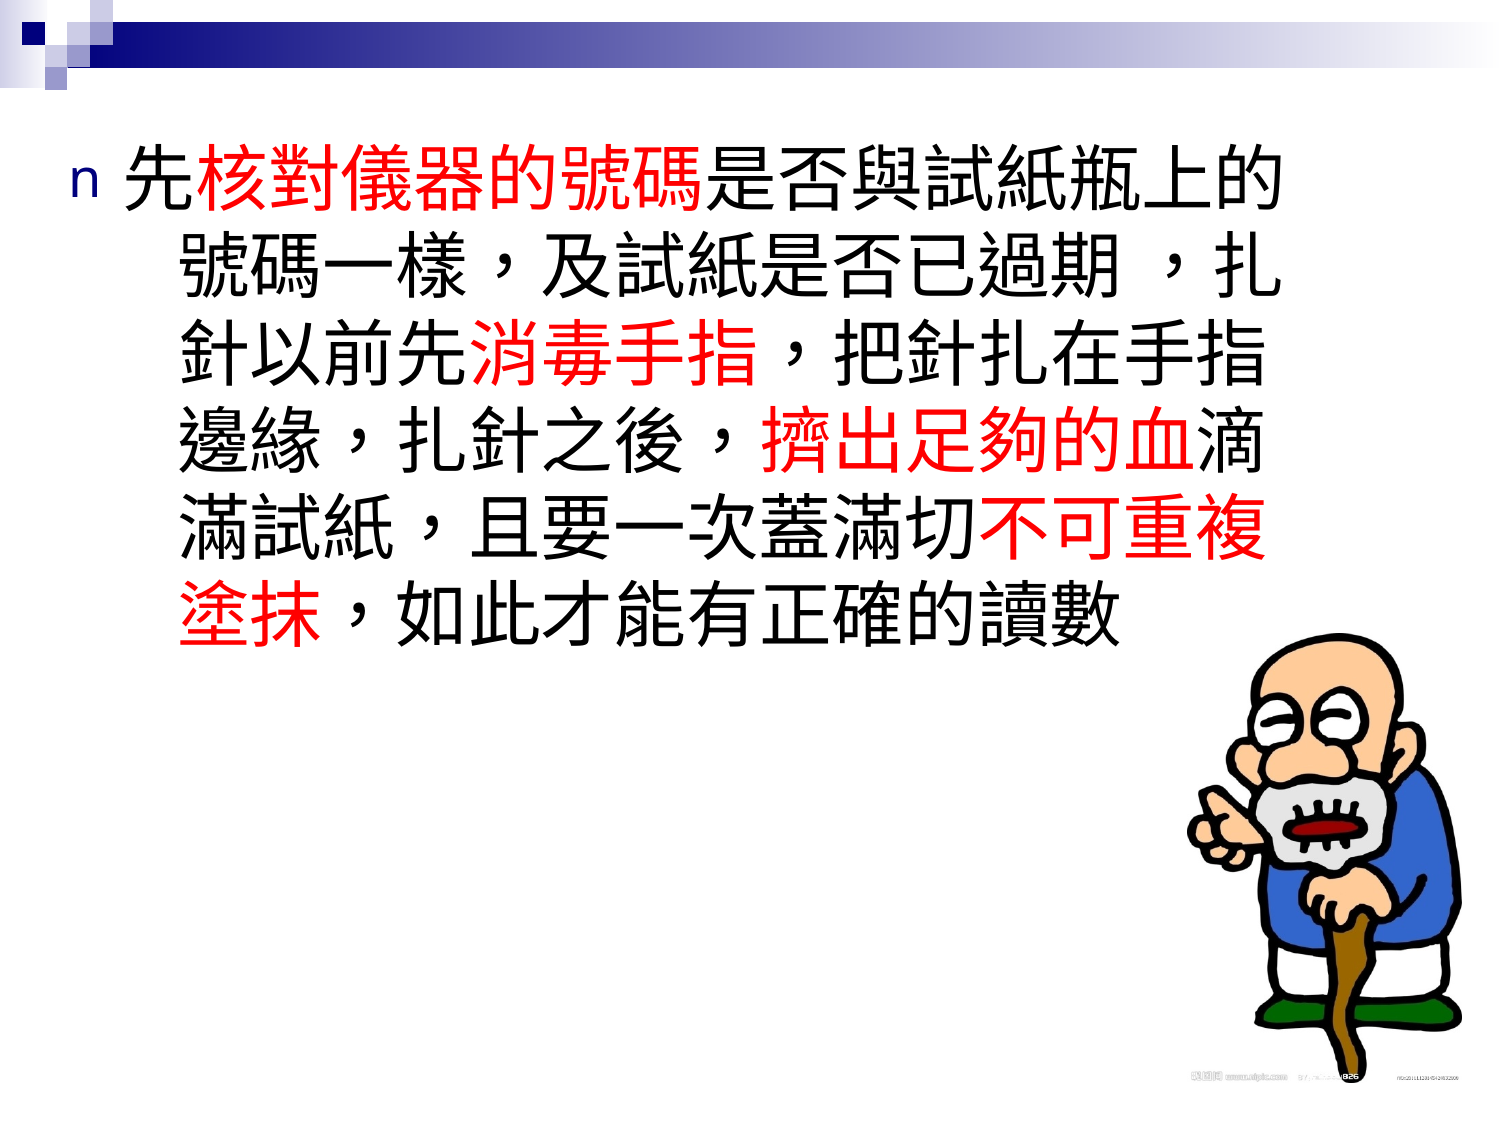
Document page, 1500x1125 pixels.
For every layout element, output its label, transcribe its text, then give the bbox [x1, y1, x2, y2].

list 先核對儀器的號碼是否與試紙瓶上的號碼一樣，及試紙是否已過期 ，扎針以前先消毒手指，把針扎在手指邊緣，扎針之後，擠出足夠的血滴滿試紙，且要一次蓋滿切不可重複塗抹，如此才能有正確的讀數 [53, 125, 1316, 737]
picture [1187, 633, 1462, 1083]
